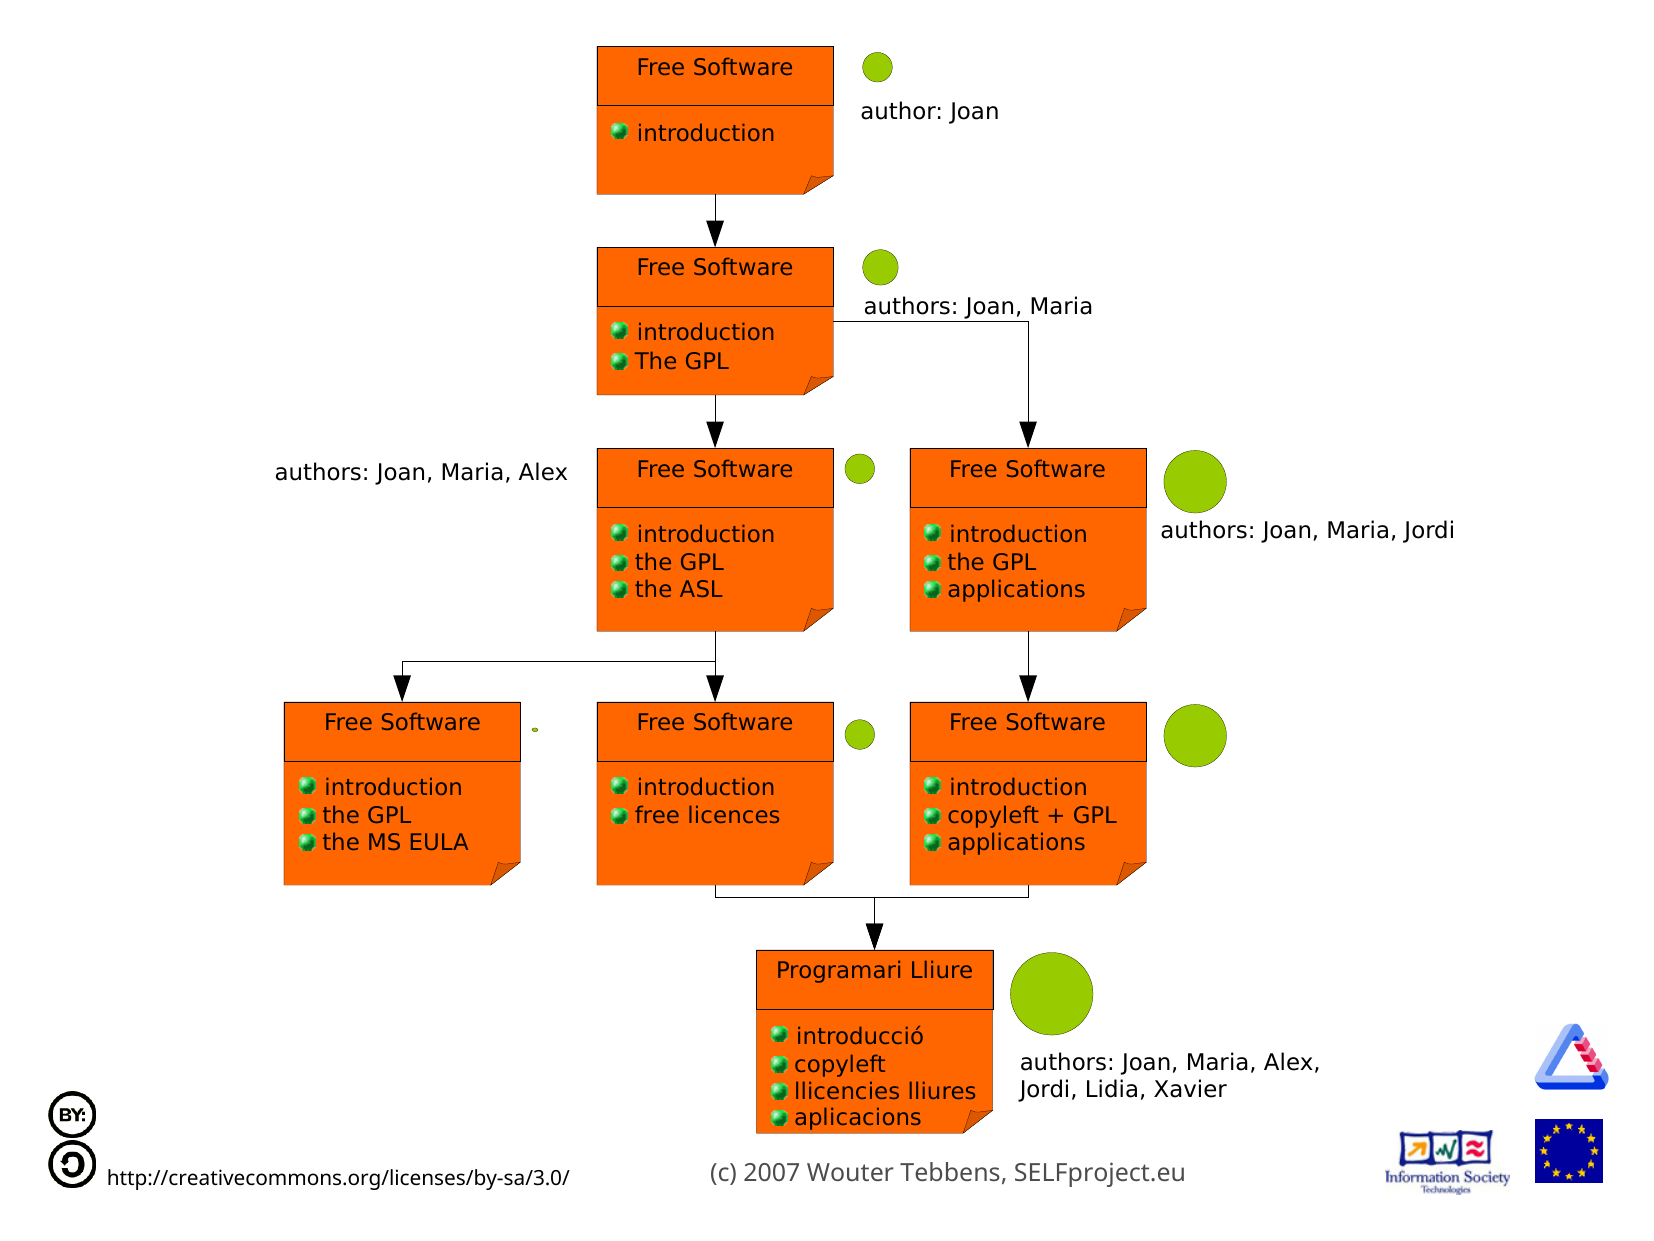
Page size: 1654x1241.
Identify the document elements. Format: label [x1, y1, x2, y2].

picture [48, 1091, 96, 1138]
picture [1534, 1023, 1609, 1091]
picture [48, 1140, 96, 1188]
picture [260, 46, 1510, 1195]
picture [1535, 1119, 1603, 1183]
